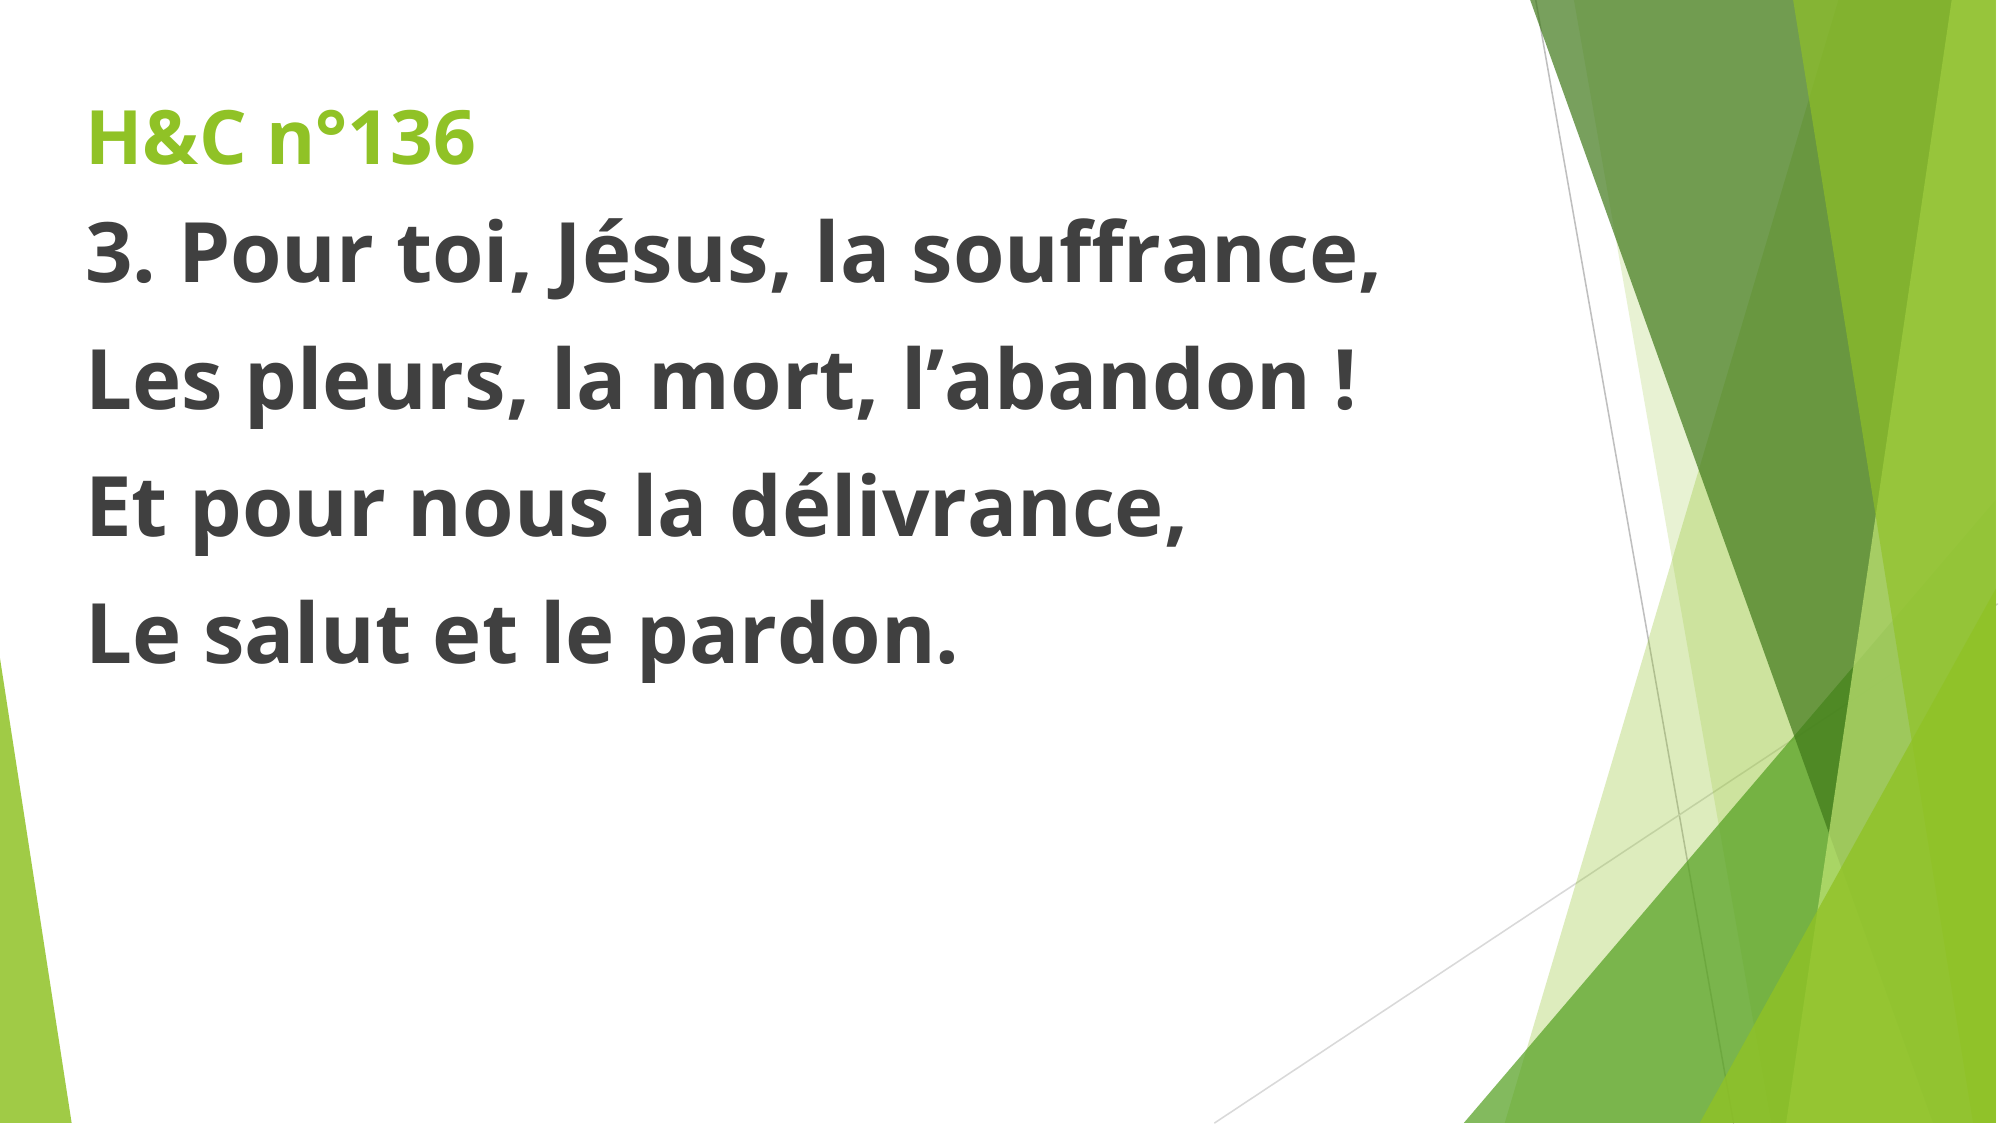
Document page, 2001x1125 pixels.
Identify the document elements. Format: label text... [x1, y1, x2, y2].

text_box H&C n°136 [70, 82, 567, 177]
text_box 3. Pour toi, Jésus, la souffrance, Les pleurs, la mort, l’abandon ! Et pour nous la délivrance, Le salut et le pardon. [70, 177, 1985, 1075]
